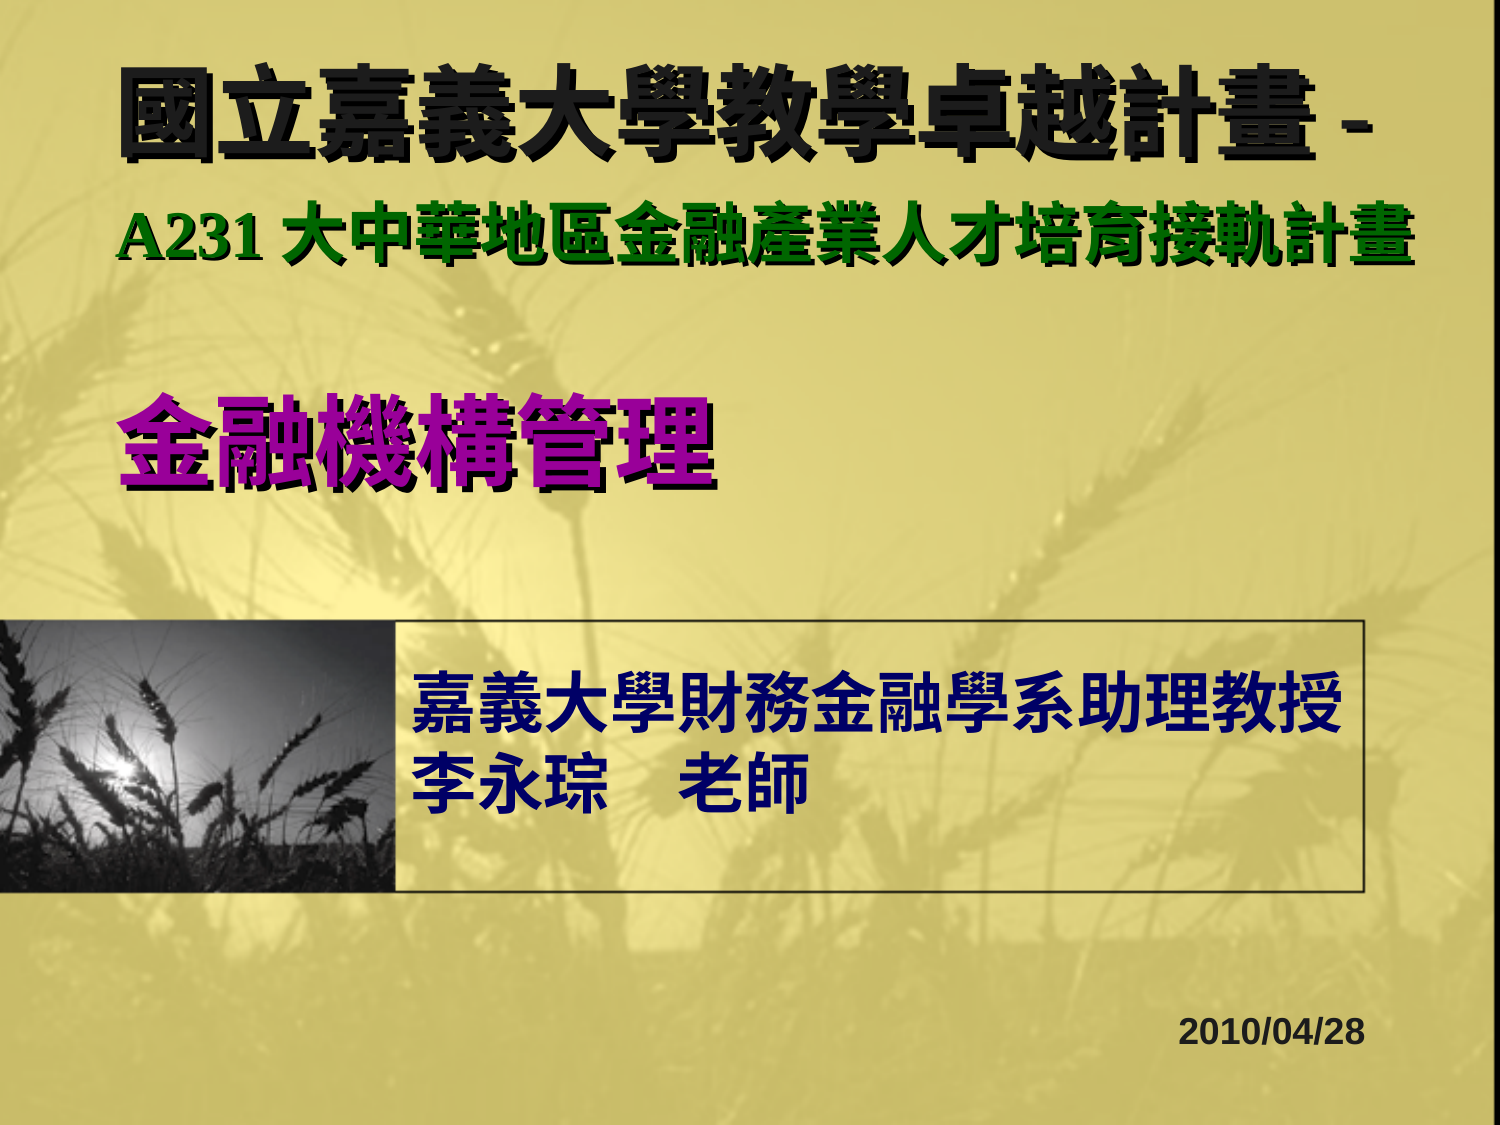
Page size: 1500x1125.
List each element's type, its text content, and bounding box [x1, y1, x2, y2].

text_box 國立嘉義大學教學卓越計畫- [100, 42, 1447, 184]
text_box 2010/04/28 [1163, 999, 1436, 1060]
title 金融機構管理 [100, 302, 1353, 598]
subtitle 嘉義大學財務金融學系助理教授 李永琮 老師 [395, 668, 1424, 764]
picture [0, 0, 1500, 1125]
text_box A231大中華地區金融產業人才培育接軌計畫 [100, 184, 1500, 292]
